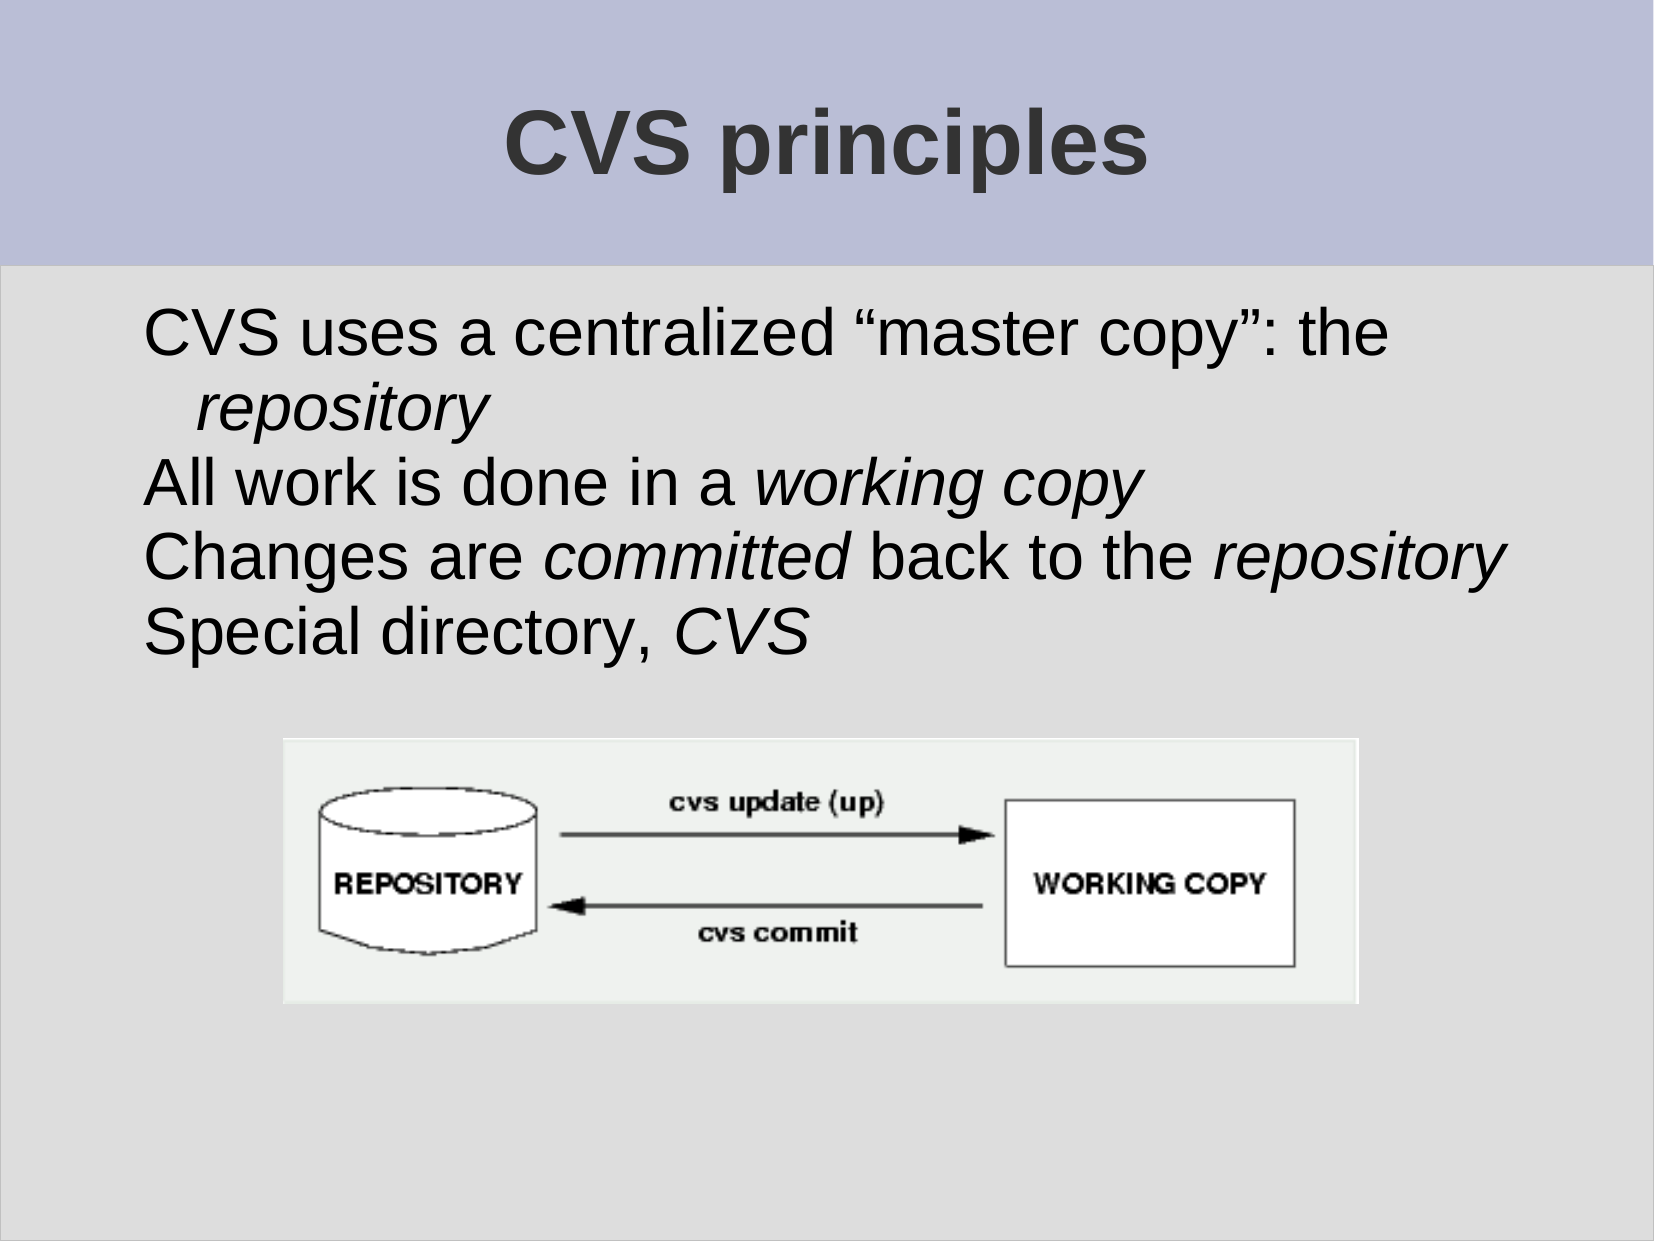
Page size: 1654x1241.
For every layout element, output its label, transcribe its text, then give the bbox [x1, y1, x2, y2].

picture [283, 738, 1359, 1004]
list CVS uses a centralized “master copy”: the repository All work is done in a working copy Changes are committed back to the repository Special directory, CVS [125, 295, 1565, 1123]
title CVS principles [121, 26, 1534, 260]
